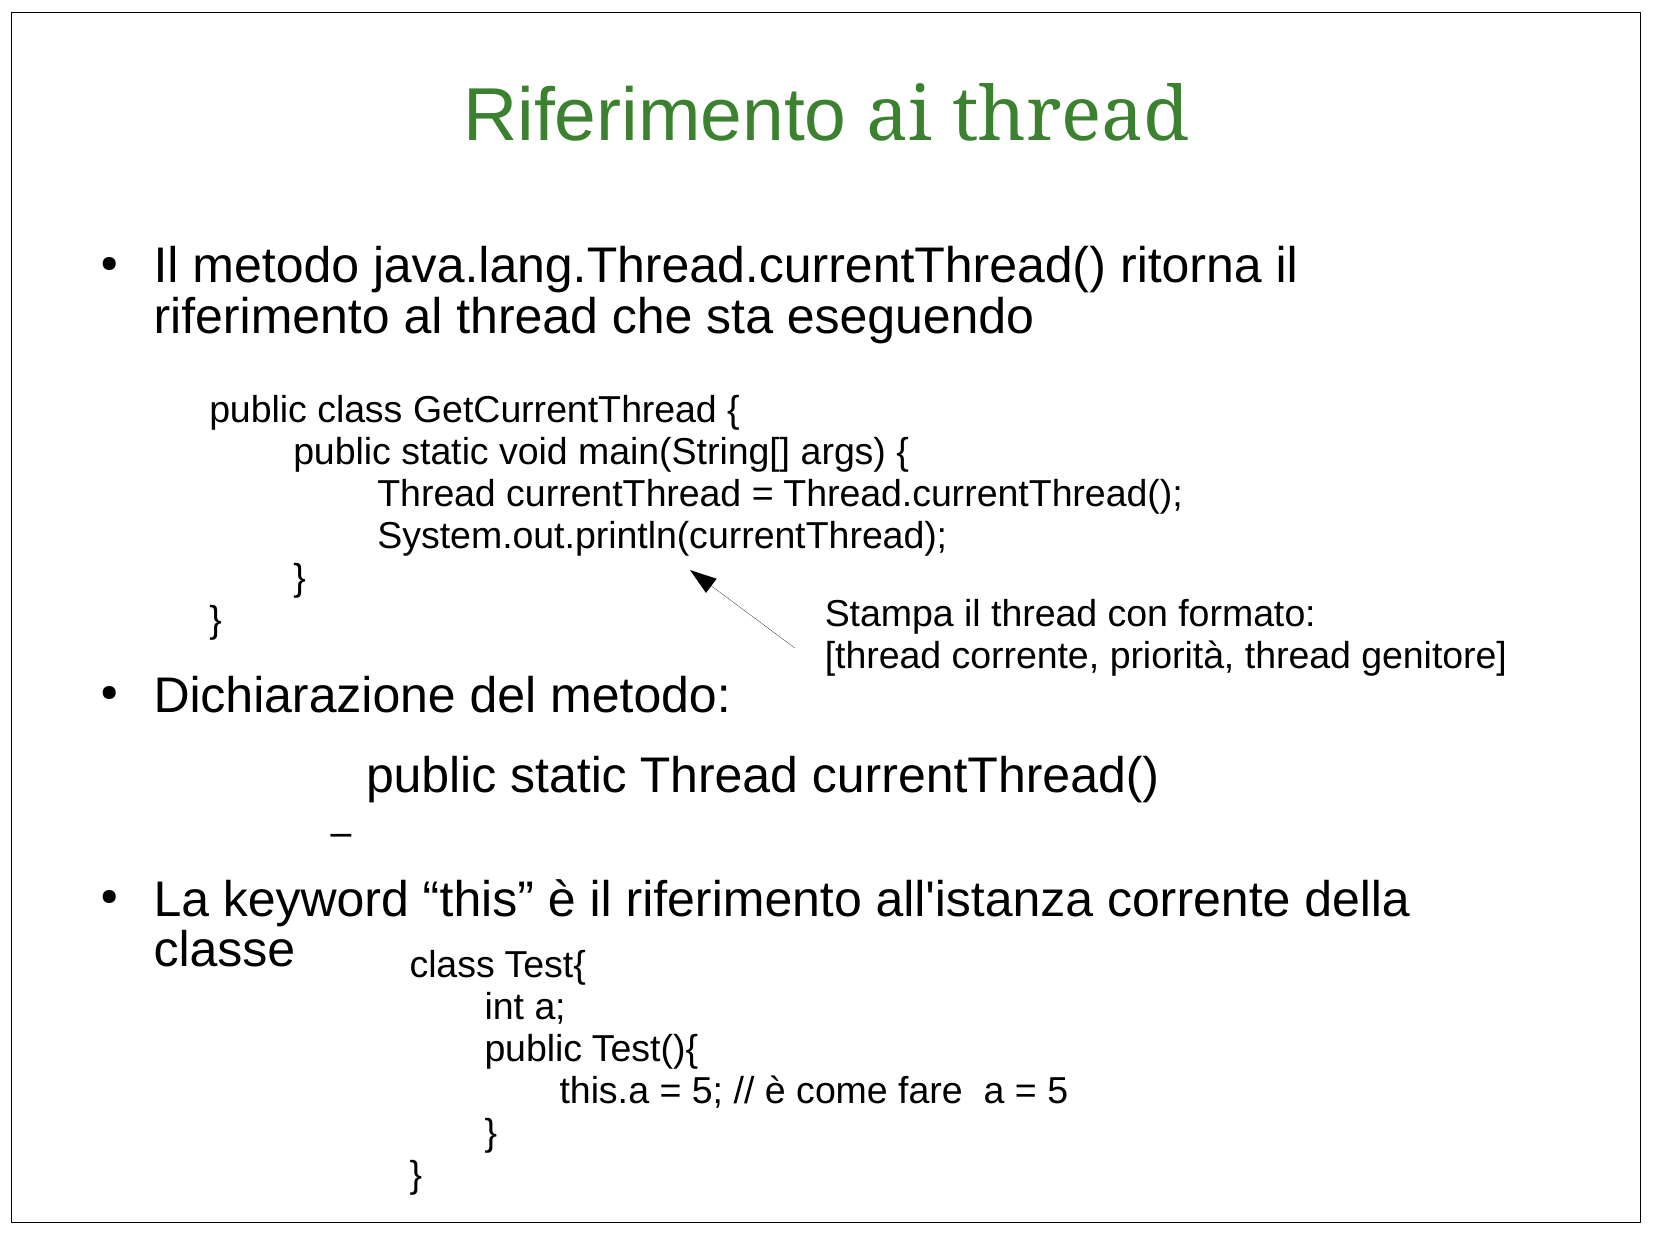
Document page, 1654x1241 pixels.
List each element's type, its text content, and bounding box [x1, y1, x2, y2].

text_box Stampa il thread con formato: [thread corrente, priorità, thread genitore] [810, 585, 1621, 684]
list Il metodo java.lang.Thread.currentThread() ritorna il riferimento al thread che sta eseguendo Dichiarazione del metodo: public static Thread currentThread() La keyword “this” è il riferimento all'istanza corrente della classe [82, 242, 1538, 1198]
text_box class Test{ int a; public Test(){ this.a = 5; // è come fare a = 5 } } [394, 936, 1654, 1204]
title Riferimento ai thread [82, 8, 1571, 216]
text_box public class GetCurrentThread { public static void main(String[] args) { Thread currentThread = Thread.currentThread(); System.out.println(currentThread); } } [194, 381, 1515, 649]
